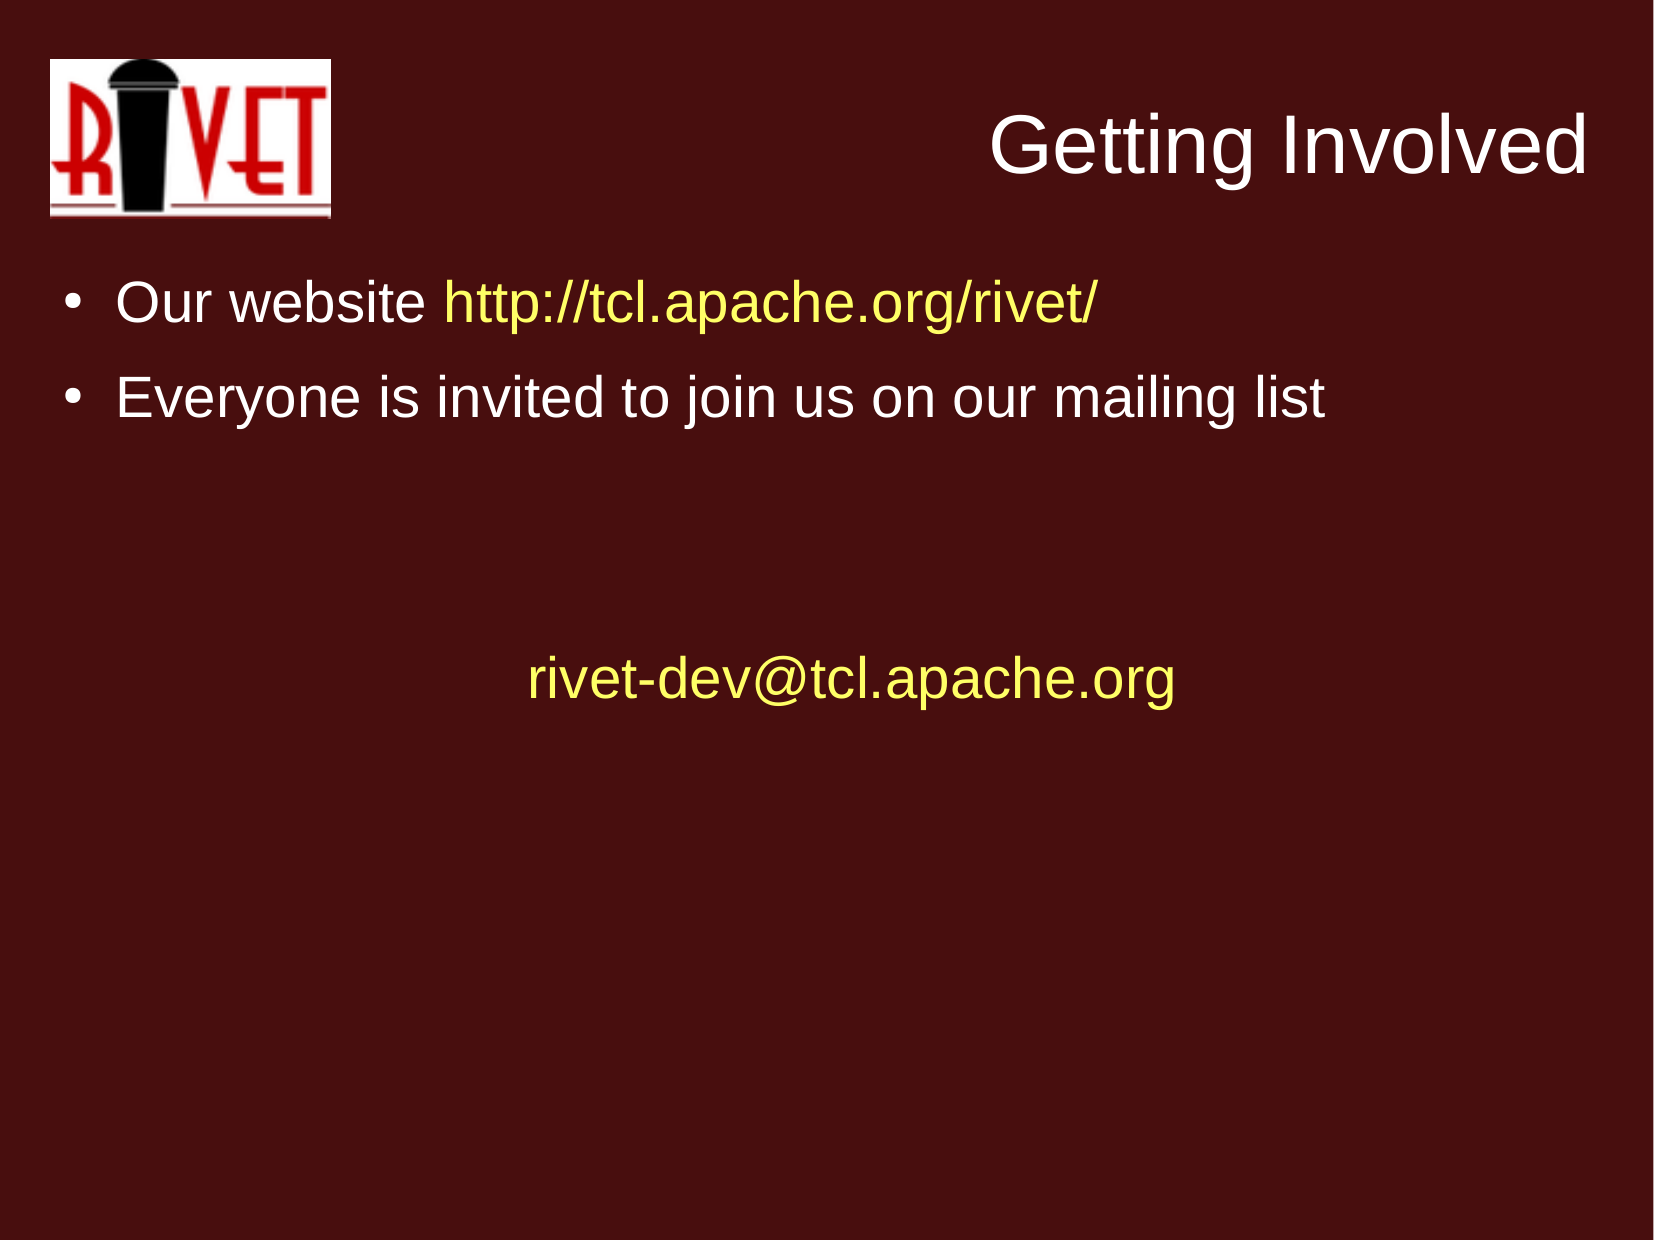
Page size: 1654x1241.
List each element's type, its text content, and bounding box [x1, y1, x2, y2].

picture [50, 59, 331, 219]
list rivet-dev@tcl.apache.org [45, 645, 1591, 989]
title Getting Involved [360, 49, 1591, 241]
list Our website http://tcl.apache.org/rivet/ Everyone is invited to join us on our mailing list [45, 270, 1591, 614]
